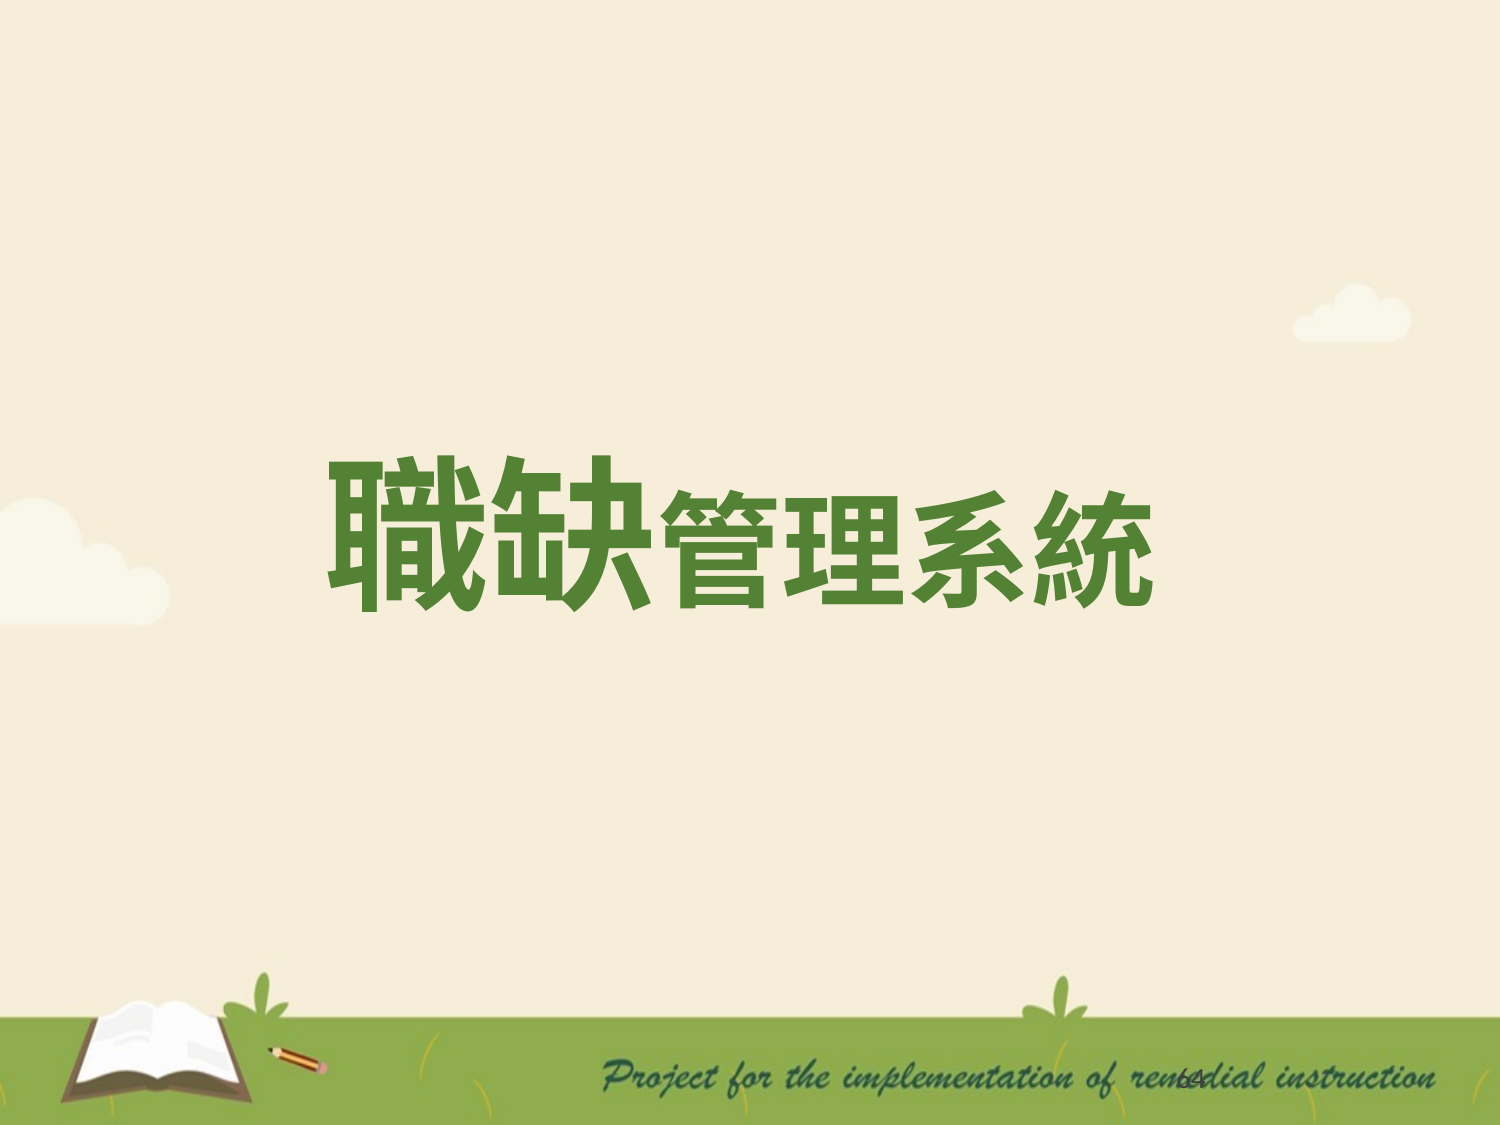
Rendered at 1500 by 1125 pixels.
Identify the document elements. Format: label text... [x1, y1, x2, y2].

title 職缺管理系統 [64, 361, 1415, 727]
text_box [1161, 1046, 1499, 1107]
